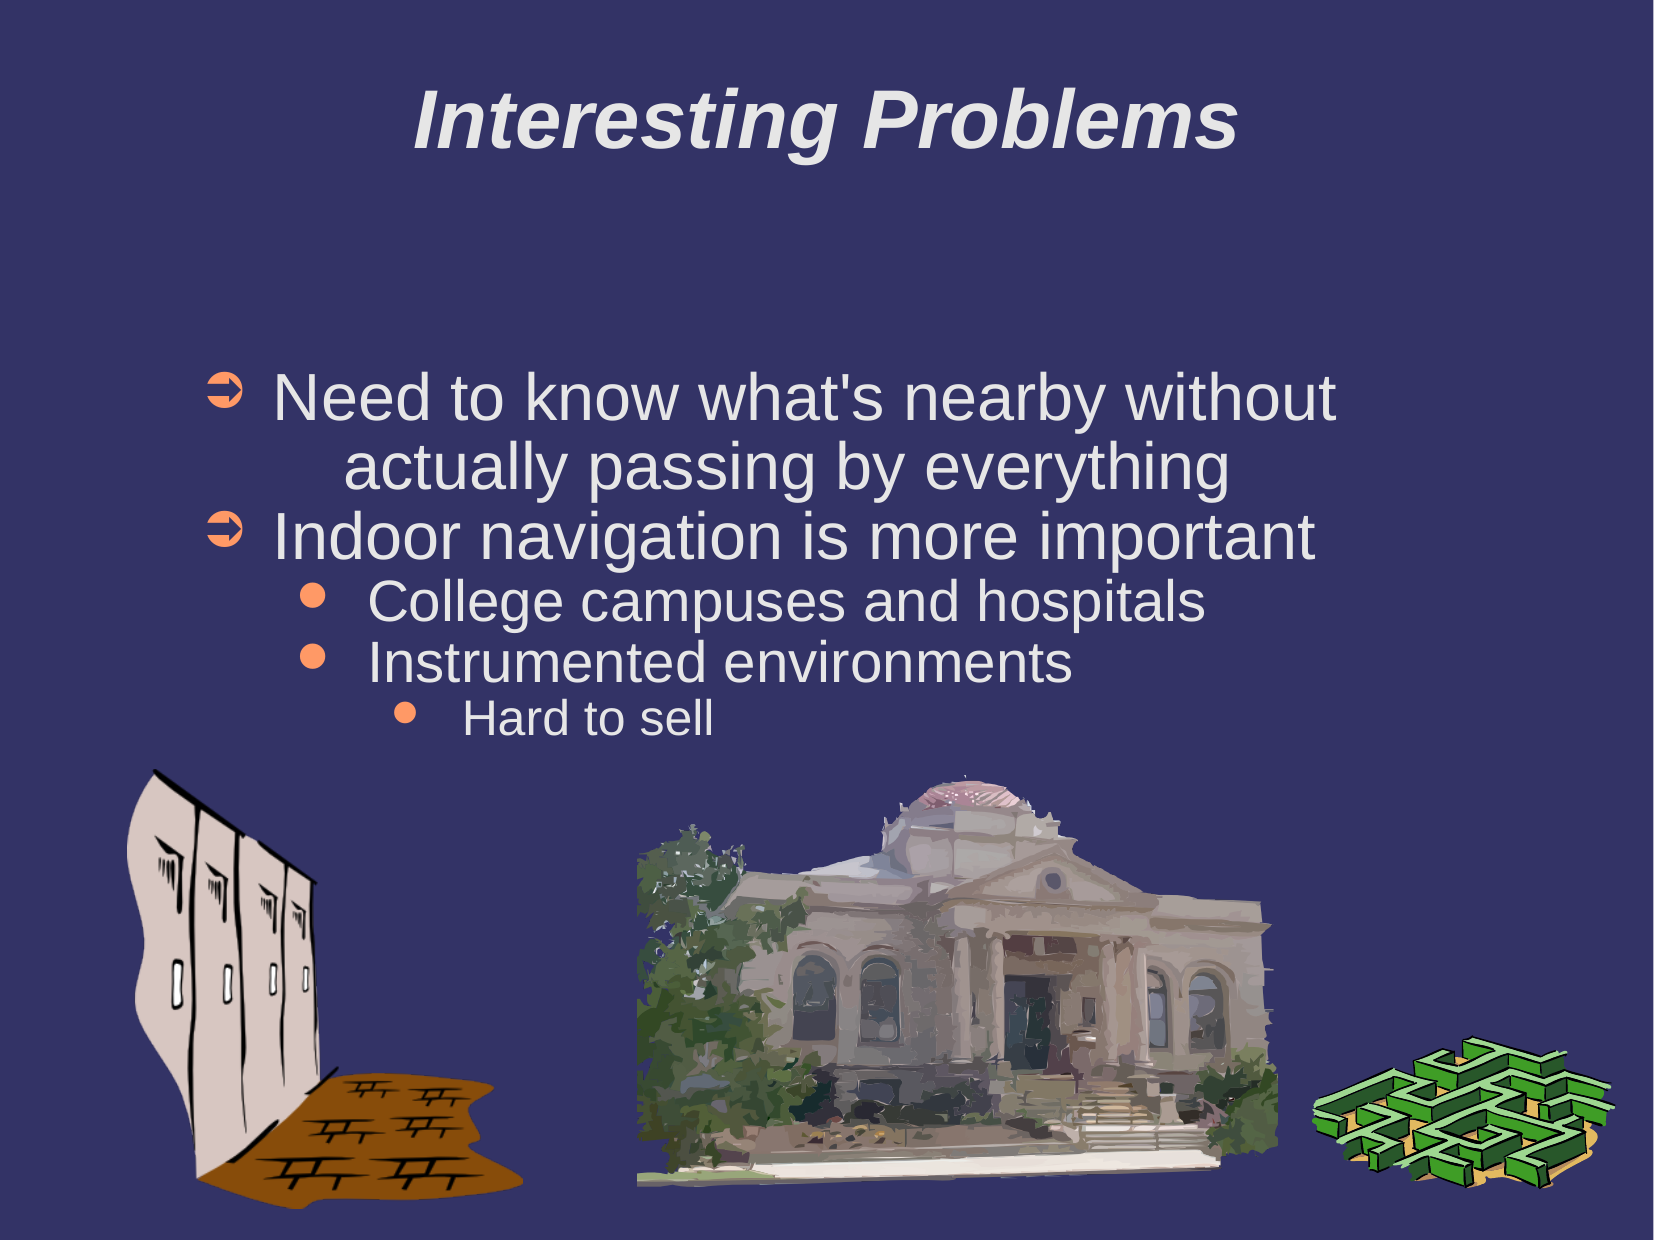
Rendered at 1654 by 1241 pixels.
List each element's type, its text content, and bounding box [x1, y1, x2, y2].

picture [637, 749, 1278, 1225]
list Need to know what's nearby without actually passing by everything Indoor navigation is more important College campuses and hospitals Instrumented environments Hard to sell [178, 364, 1570, 1147]
title Interesting Problems [121, 19, 1534, 227]
picture [127, 769, 523, 1209]
